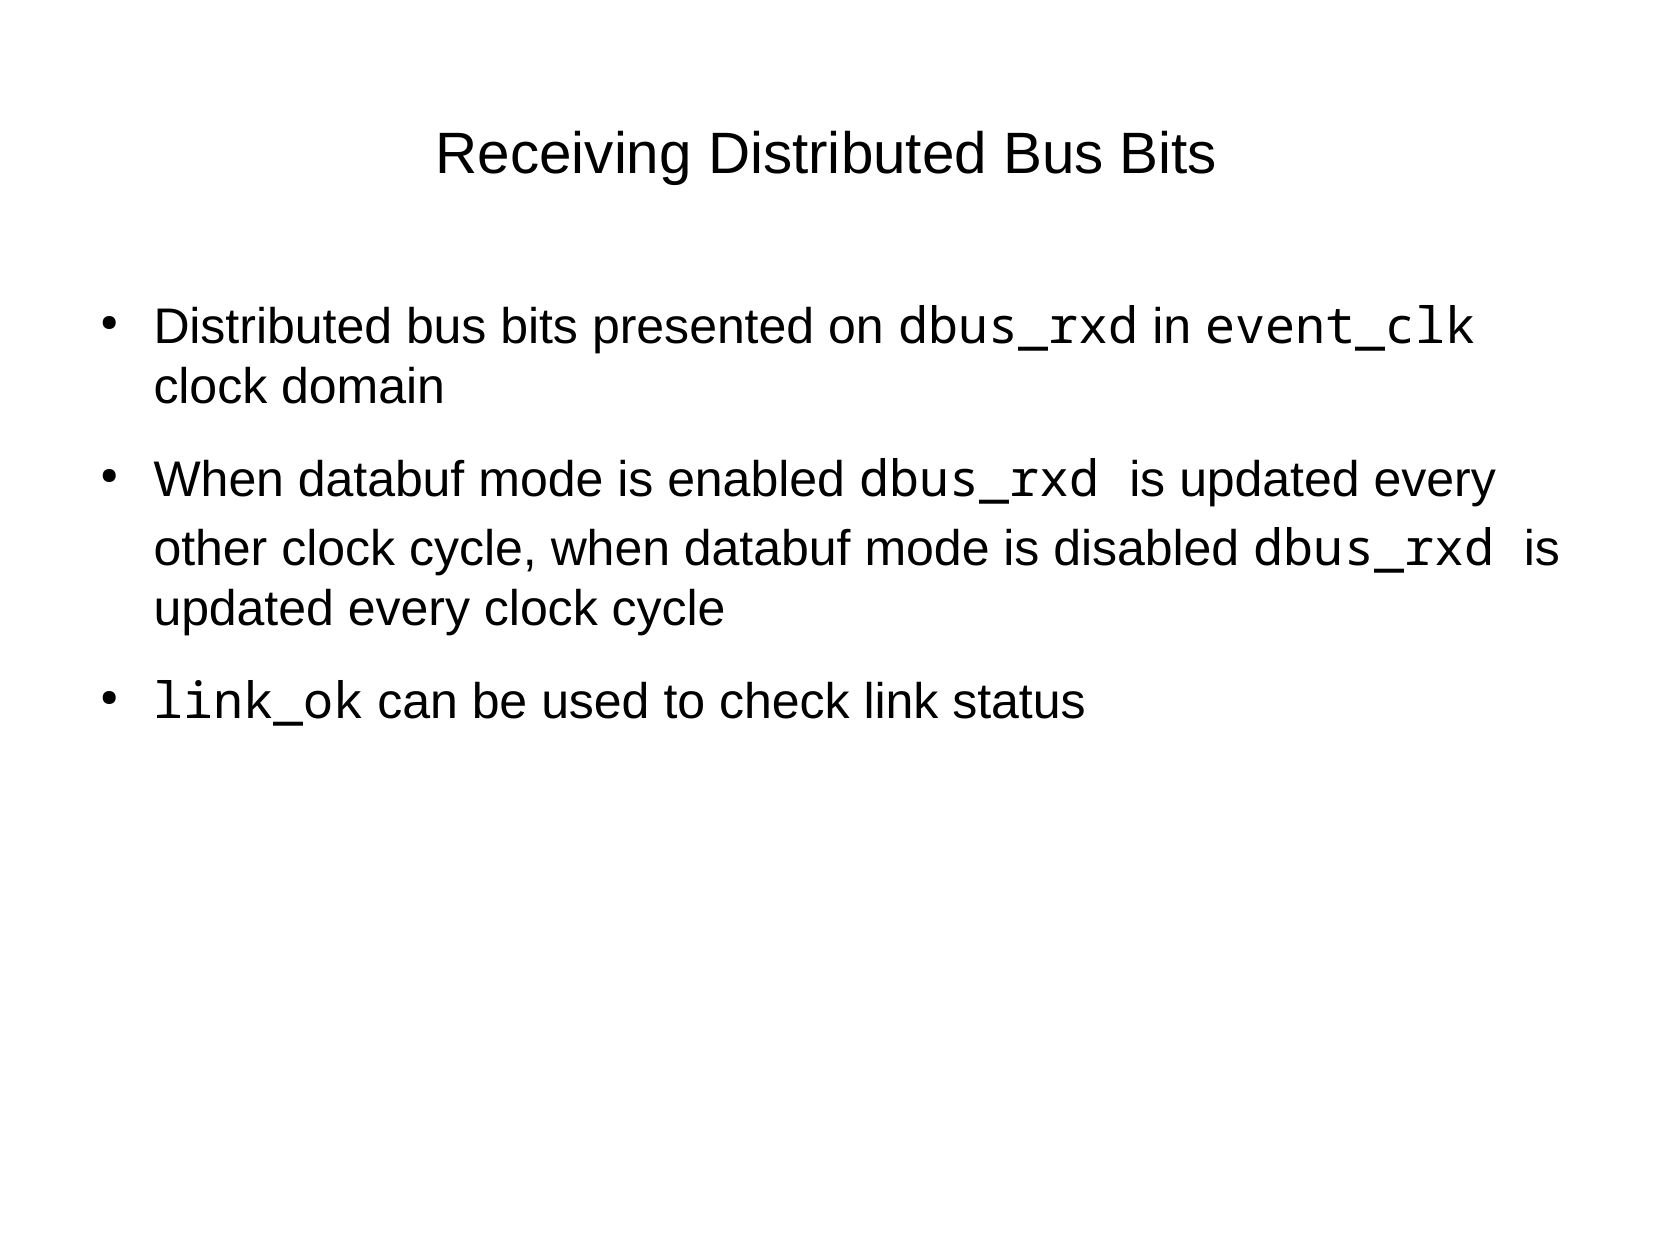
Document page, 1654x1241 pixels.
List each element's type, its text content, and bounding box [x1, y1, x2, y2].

title Receiving Distributed Bus Bits [82, 49, 1571, 257]
list Distributed bus bits presented on dbus_rxd in event_clk clock domain When databuf mode is enabled dbus_rxd is updated every other clock cycle, when databuf mode is disabled dbus_rxd is updated every clock cycle link_ok can be used to check link status [82, 289, 1571, 1010]
